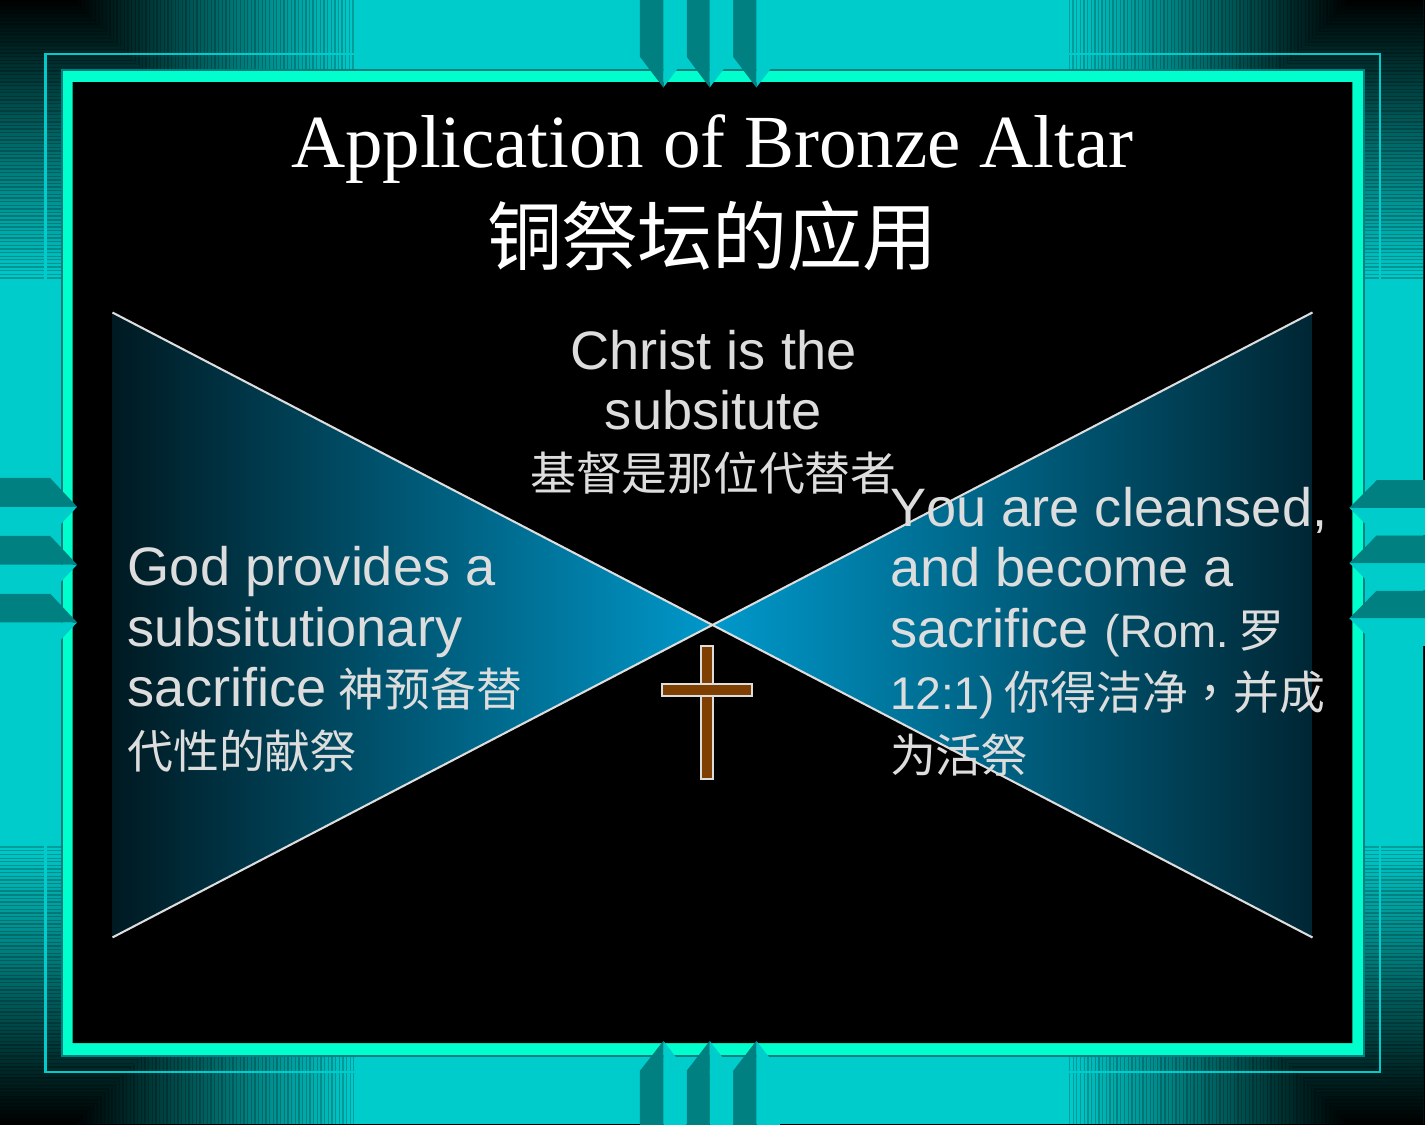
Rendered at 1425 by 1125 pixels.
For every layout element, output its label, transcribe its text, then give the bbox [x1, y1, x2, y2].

text_box [717, 543, 874, 707]
text_box [661, 646, 753, 779]
text_box You are cleansed, and become a sacrifice (Rom.罗 12:1)你得洁净，并成为活祭 [874, 469, 1350, 794]
text_box [638, 588, 708, 662]
title Application of Bronze Altar 铜祭坛的应用 [106, 99, 1319, 288]
text_box [1042, 794, 1313, 936]
text_box God provides a subsitutionary sacrifice神预备替 代性的献祭 [112, 528, 638, 853]
text_box [112, 314, 522, 528]
text_box Christ is the subsitute 基督是那位代替者 [507, 312, 920, 512]
text_box [112, 853, 270, 936]
text_box [1017, 314, 1313, 469]
